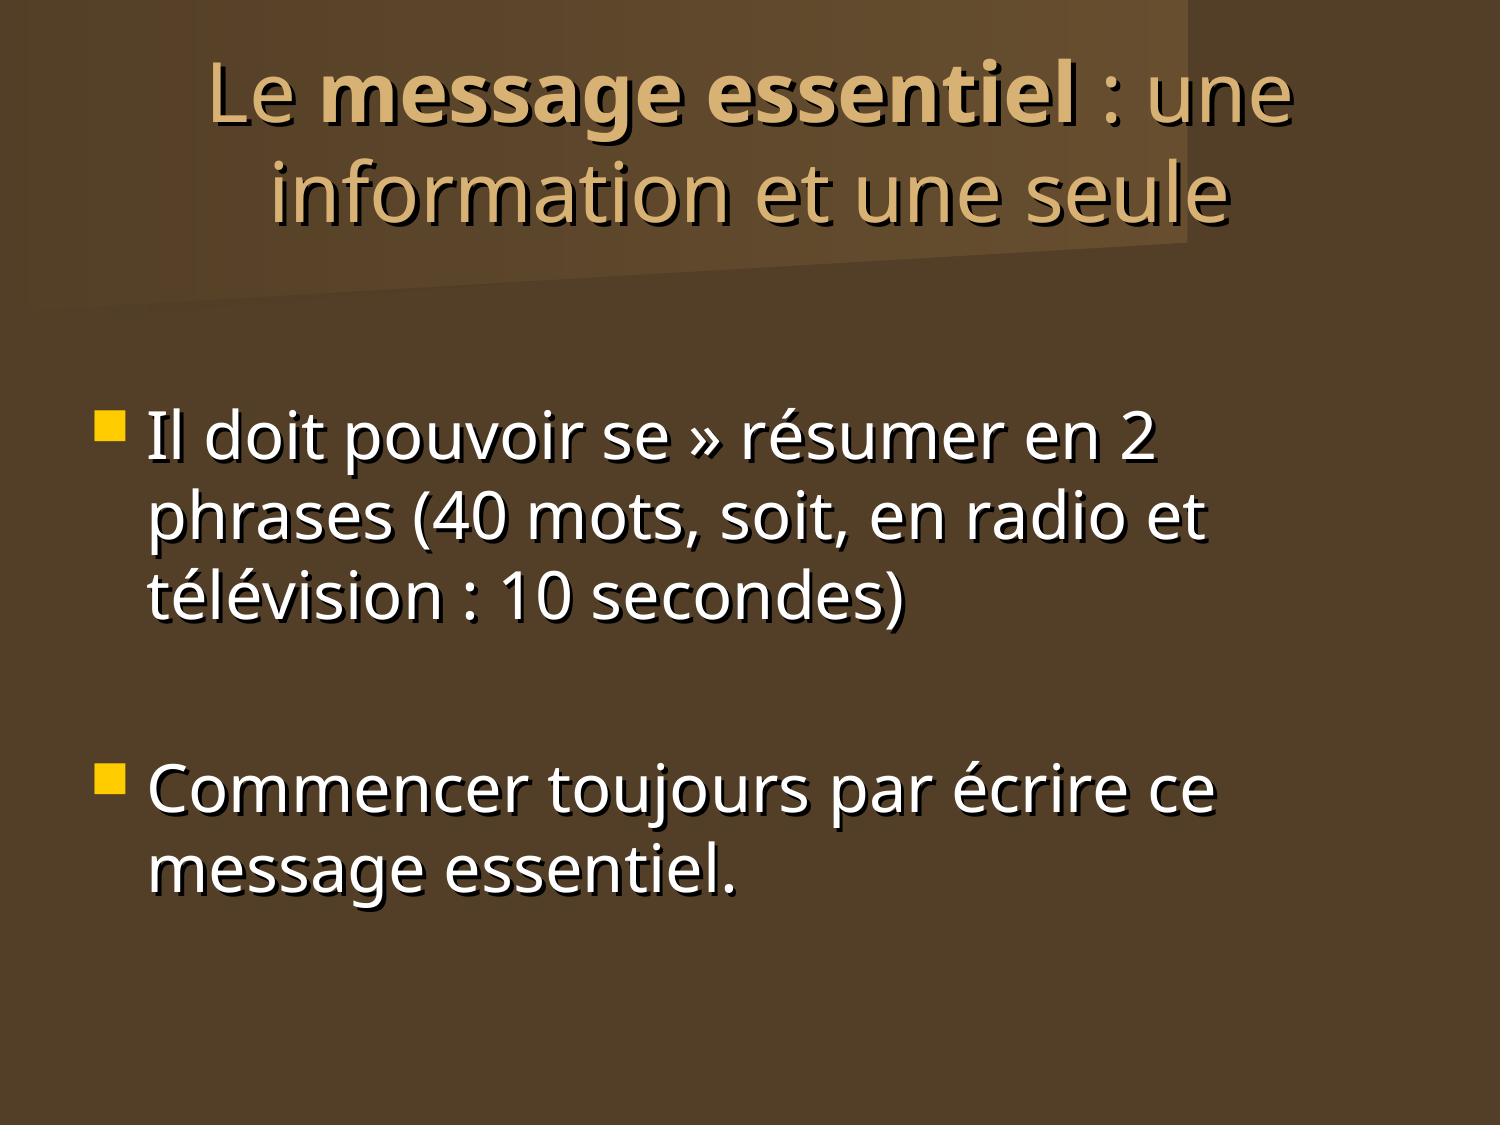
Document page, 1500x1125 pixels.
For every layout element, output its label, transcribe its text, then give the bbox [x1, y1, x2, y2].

list Il doit pouvoir se » résumer en 2 phrases (40 mots, soit, en radio et télévision : 10 secondes) Commencer toujours par écrire ce message essentiel. [75, 385, 1426, 1000]
title Le message essentiel : une information et une seule [75, 31, 1426, 247]
